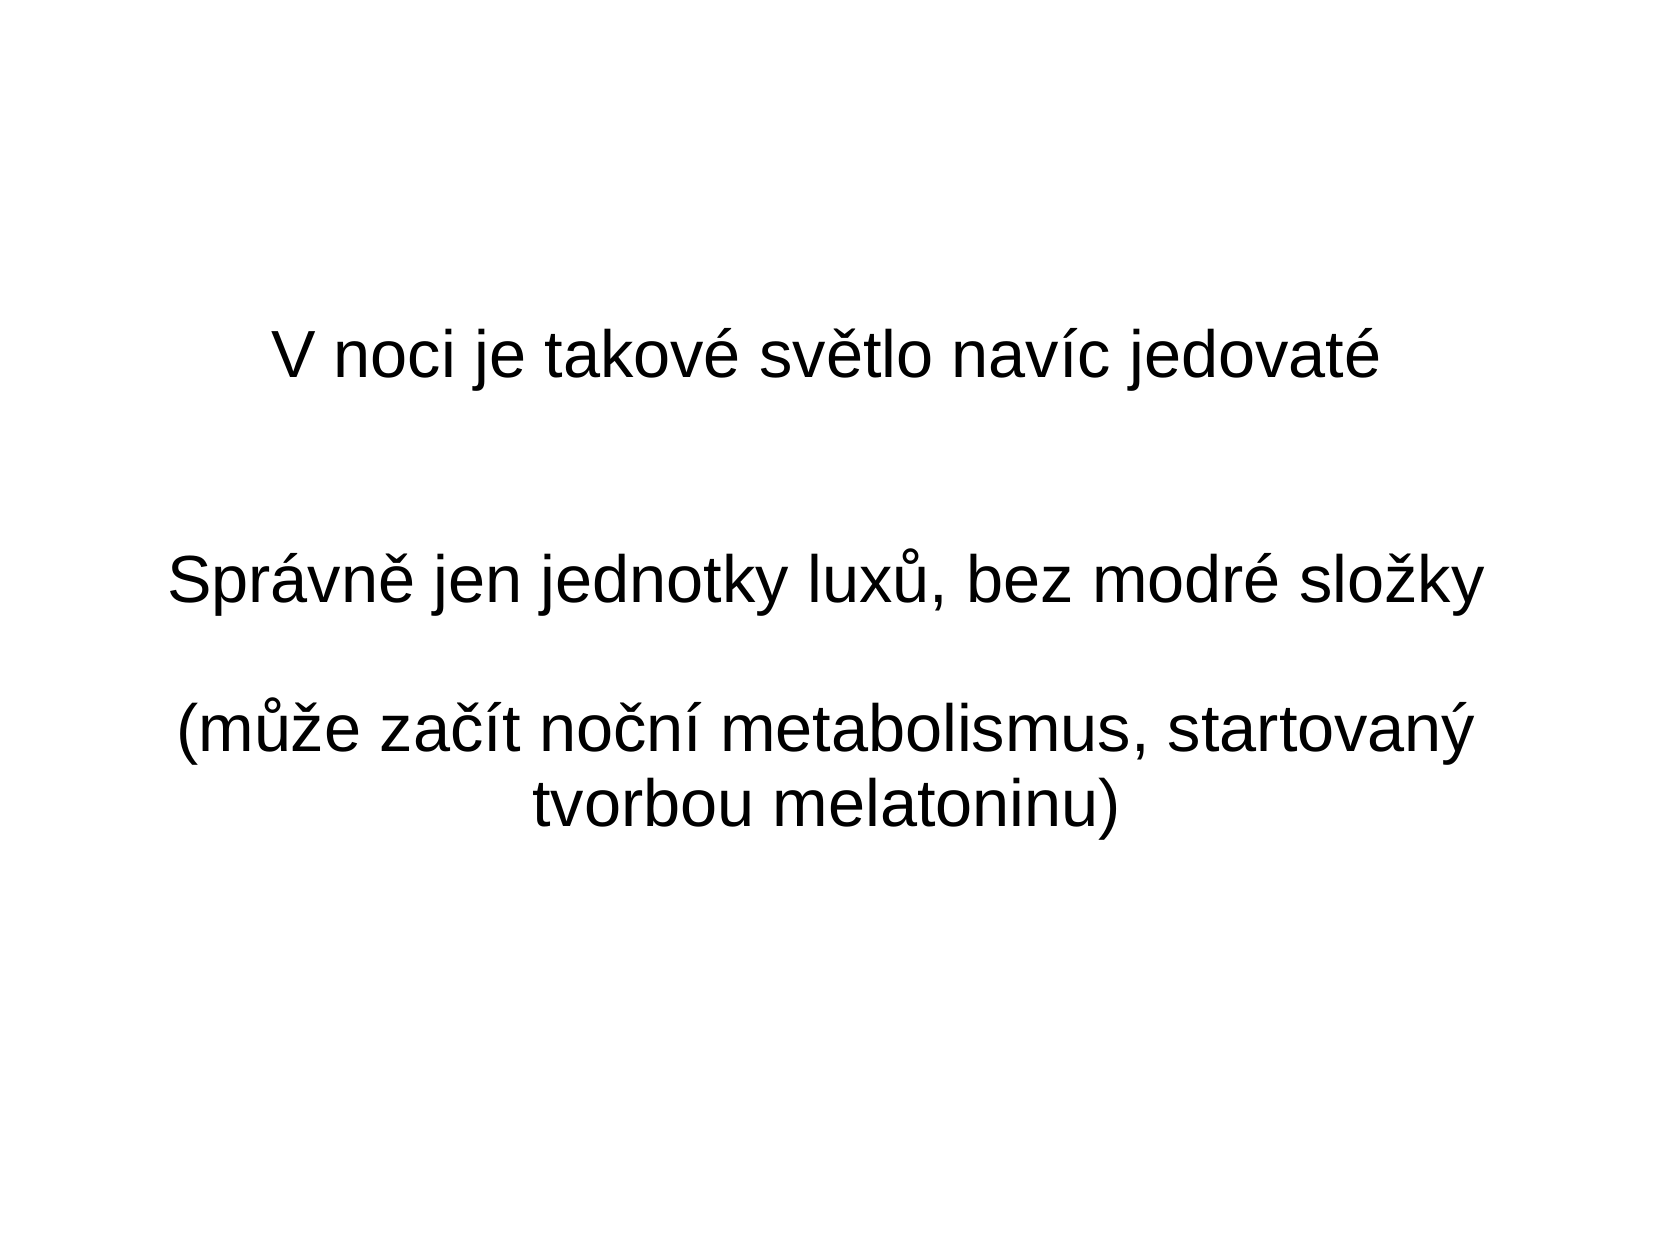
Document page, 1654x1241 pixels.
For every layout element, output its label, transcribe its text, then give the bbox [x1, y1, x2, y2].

subtitle V noci je takové světlo navíc jedovaté Správně jen jednotky luxů, bez modré složky (může začít noční metabolismus, startovaný tvorbou melatoninu) [82, 56, 1571, 1102]
